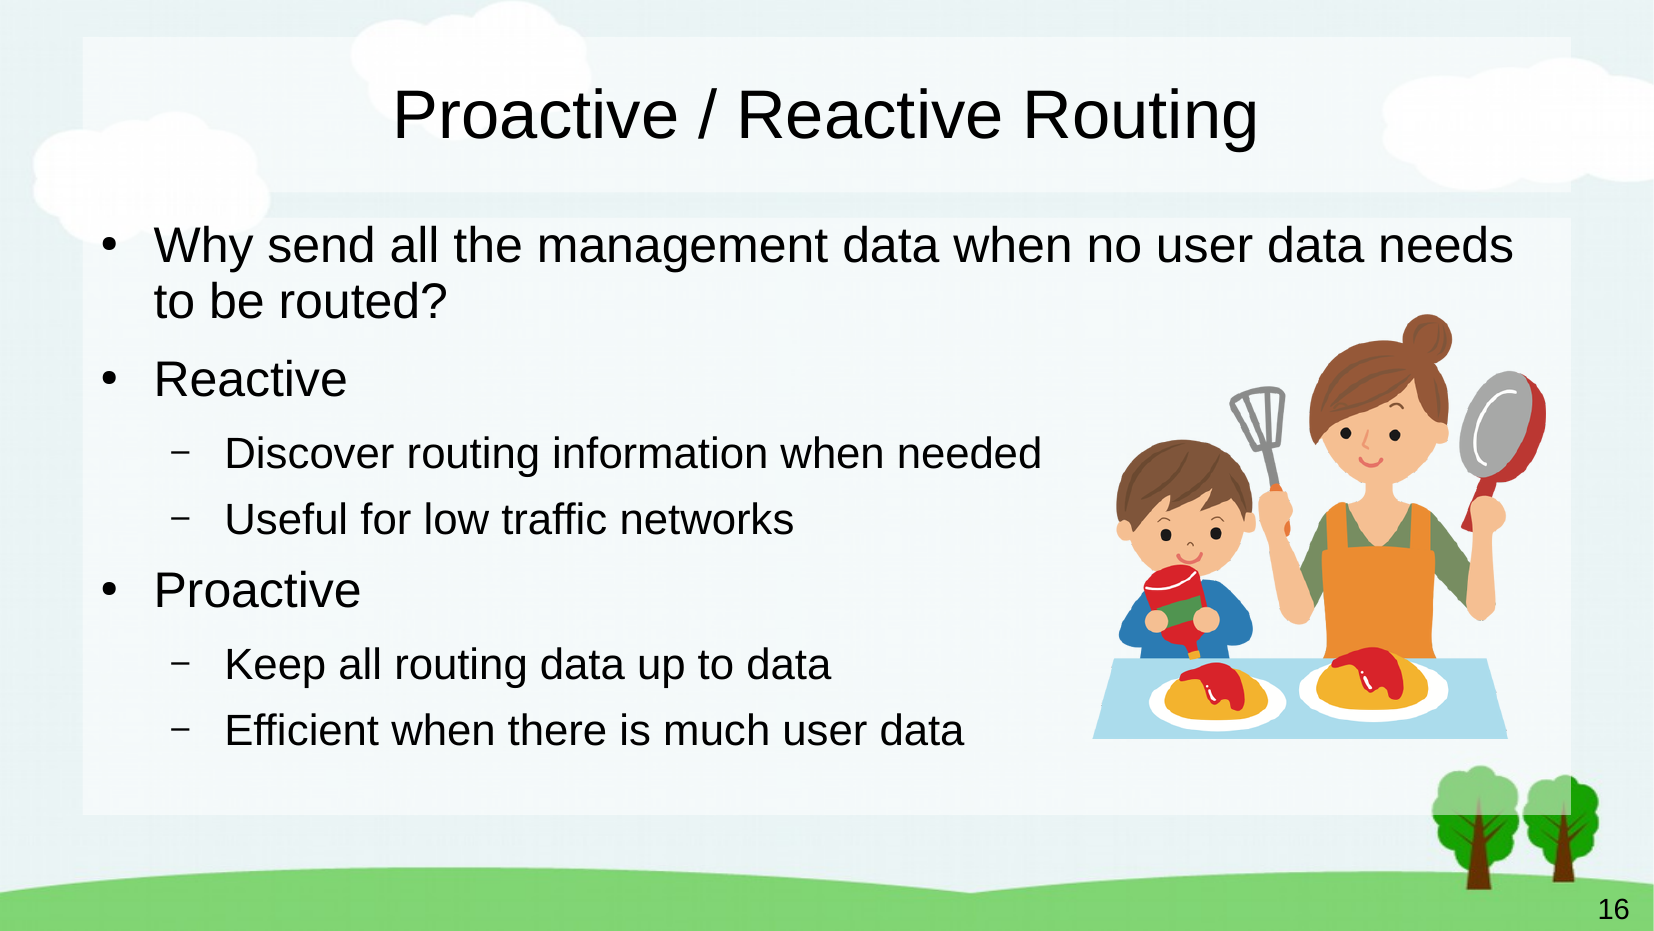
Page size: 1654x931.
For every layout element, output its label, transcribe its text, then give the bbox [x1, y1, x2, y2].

picture [0, 0, 1654, 931]
title Proactive / Reactive Routing [82, 37, 1571, 193]
list Why send all the management data when no user data needs to be routed? Reactive Discover routing information when needed Useful for low traffic networks Proactive Keep all routing data up to data Efficient when there is much user data [82, 217, 1571, 815]
